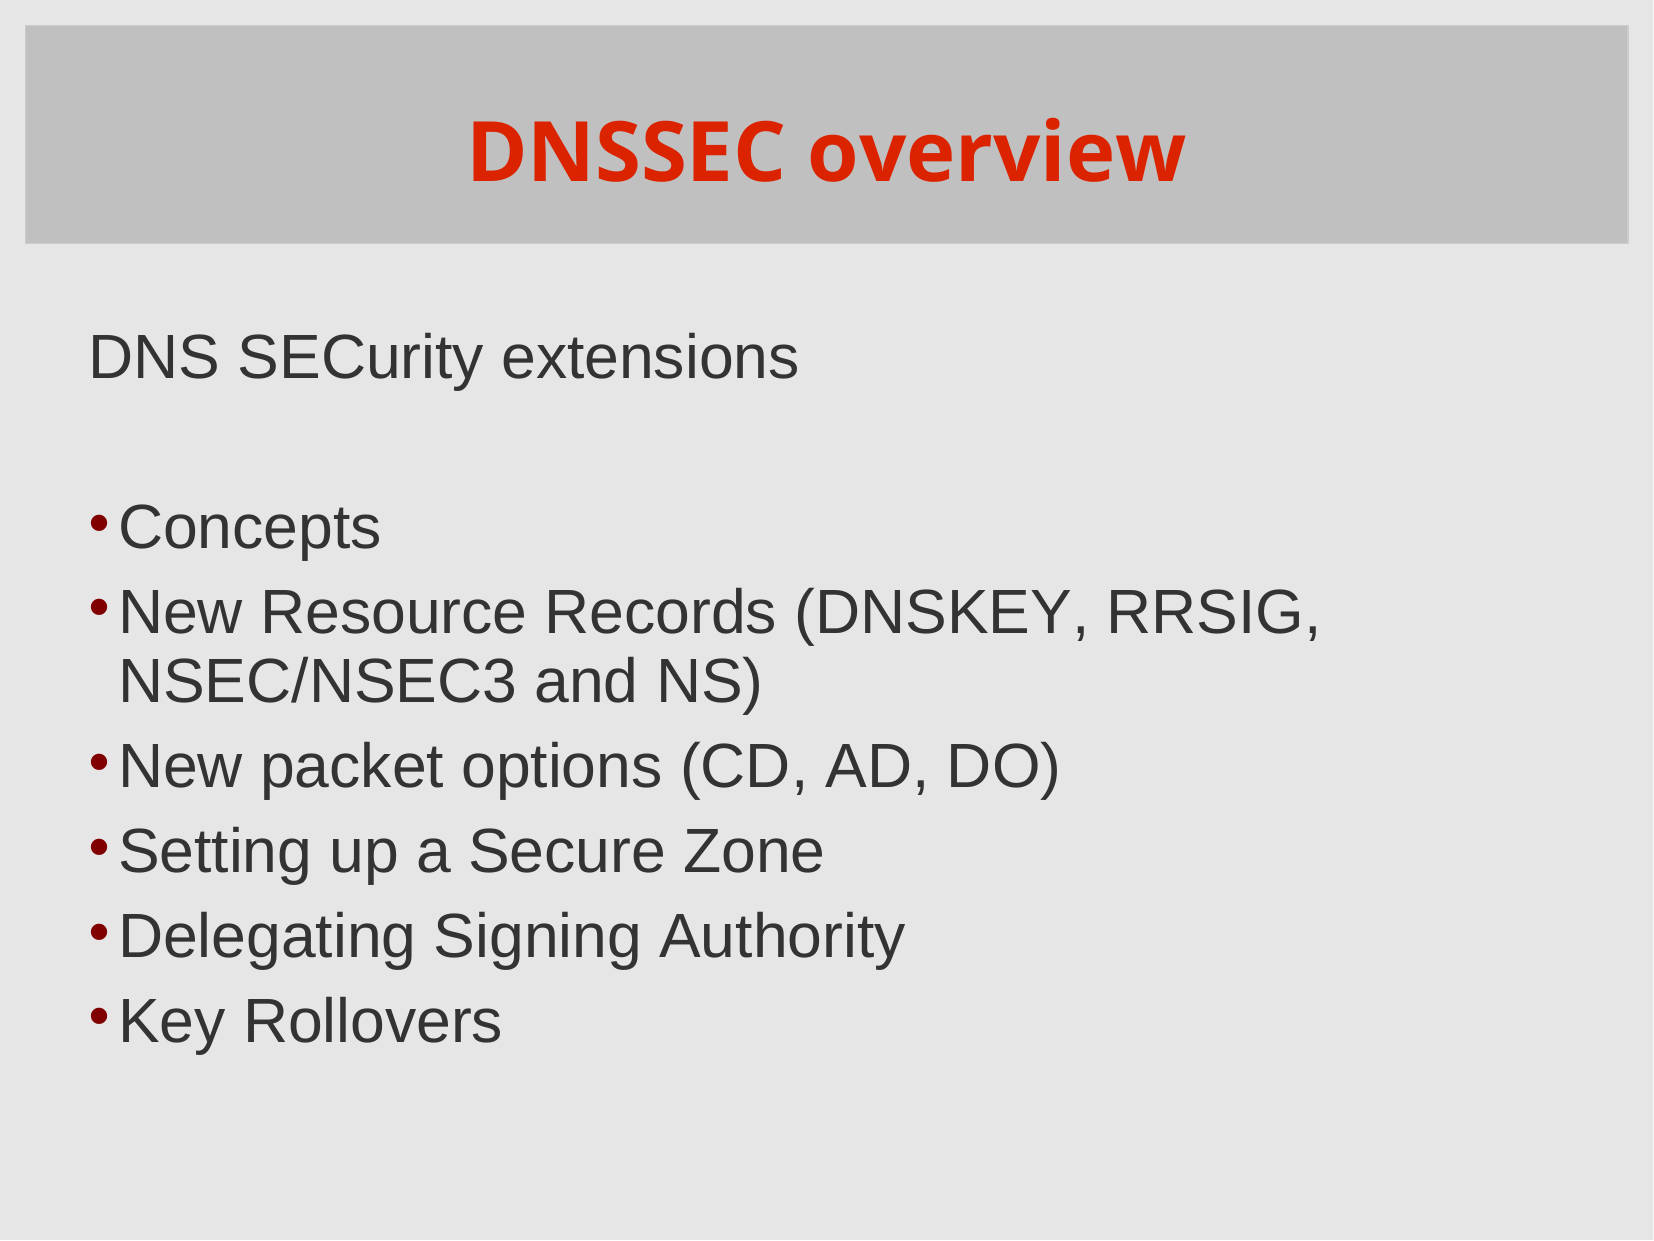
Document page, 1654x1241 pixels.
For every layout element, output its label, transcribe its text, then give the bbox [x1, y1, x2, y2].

title DNSSEC overview [121, 46, 1532, 253]
list DNS SECurity extensions Concepts New Resource Records (DNSKEY, RRSIG, NSEC/NSEC3 and NS) New packet options (CD, AD, DO) Setting up a Secure Zone Delegating Signing Authority Key Rollovers [59, 322, 1593, 1131]
